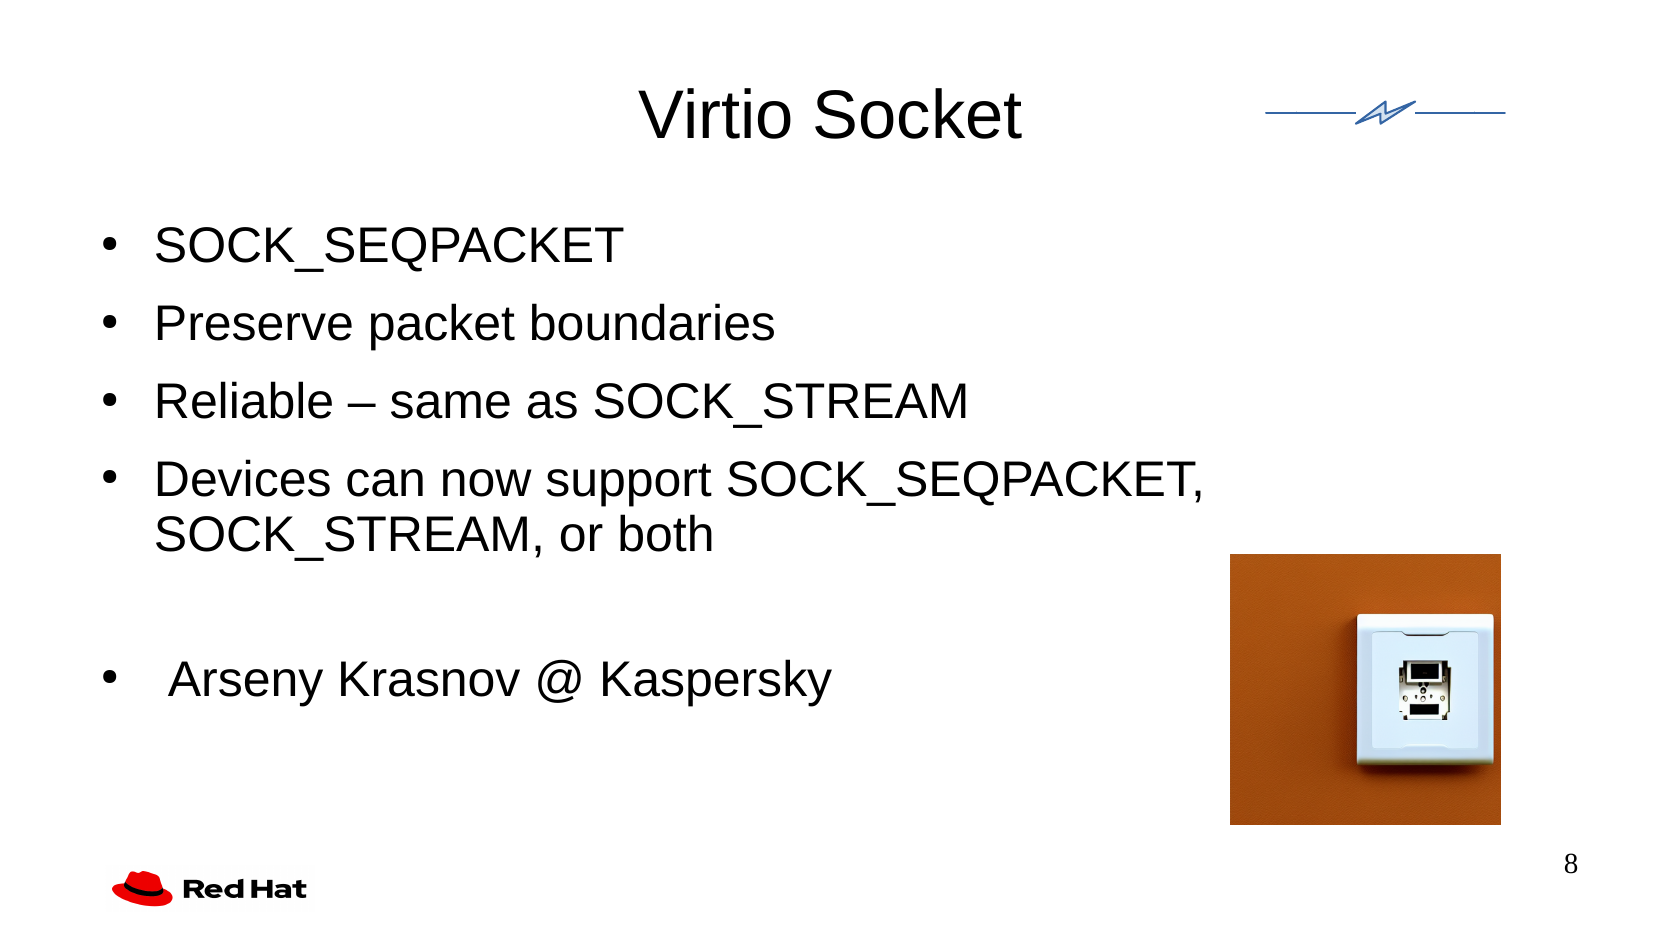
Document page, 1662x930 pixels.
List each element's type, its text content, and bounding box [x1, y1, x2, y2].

picture [1230, 554, 1501, 826]
title Virtio Socket [83, 36, 1579, 193]
text_box [1355, 101, 1416, 124]
list SOCK_SEQPACKET Preserve packet boundaries Reliable – same as SOCK_STREAM Devices can now support SOCK_SEQPACKET, SOCK_STREAM, or both Arseny Krasnov @ Kaspersky [83, 217, 1579, 757]
picture [105, 865, 315, 912]
